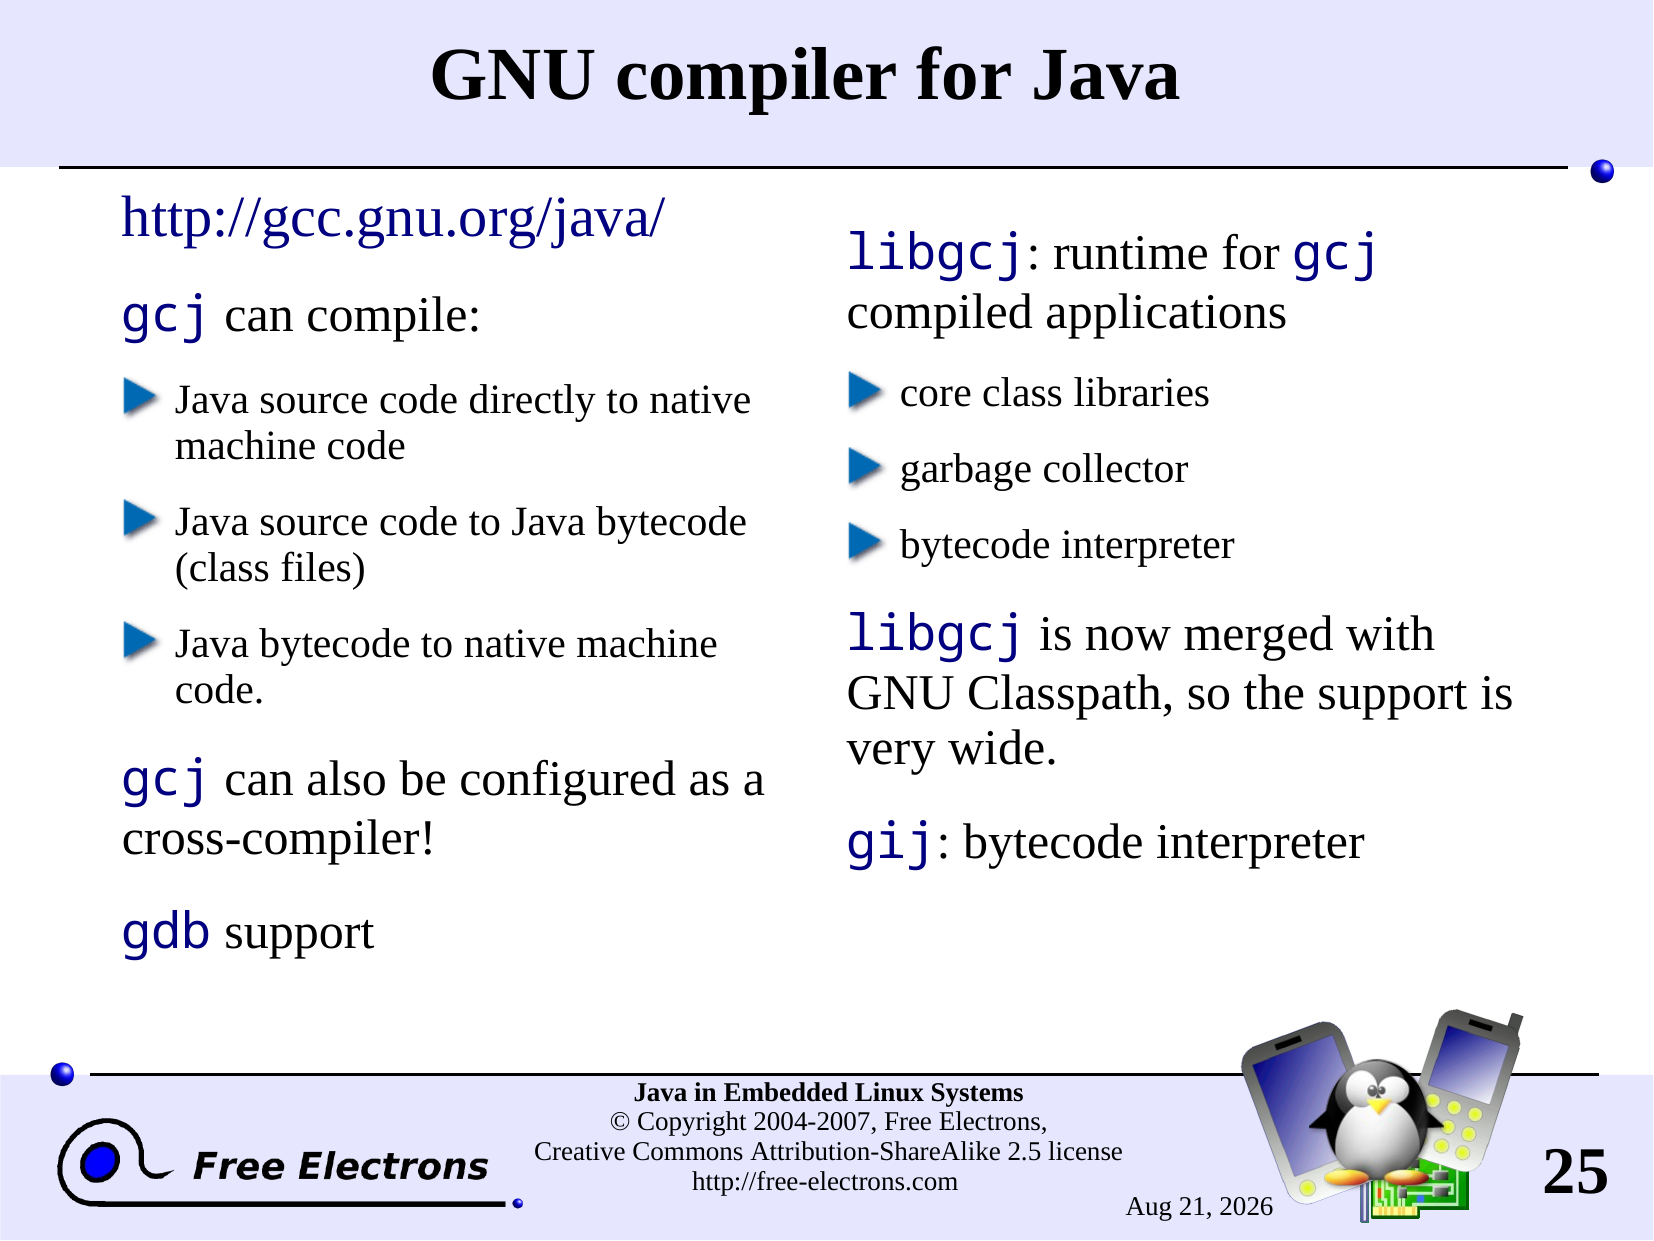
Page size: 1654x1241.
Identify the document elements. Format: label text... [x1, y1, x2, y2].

list libgcj: runtime for gcj compiled applications core class libraries garbage collector bytecode interpreter libgcj is now merged with GNU Classpath, so the support is very wide. gij: bytecode interpreter [829, 216, 1519, 1066]
title GNU compiler for Java [60, 25, 1551, 124]
picture [50, 1107, 527, 1216]
picture [1231, 1008, 1538, 1241]
list http://gcc.gnu.org/java/ gcj can compile: Java source code directly to native machine code Java source code to Java bytecode (class files) Java bytecode to native machine code. gcj can also be configured as a cross-compiler! gdb support [104, 184, 777, 1066]
